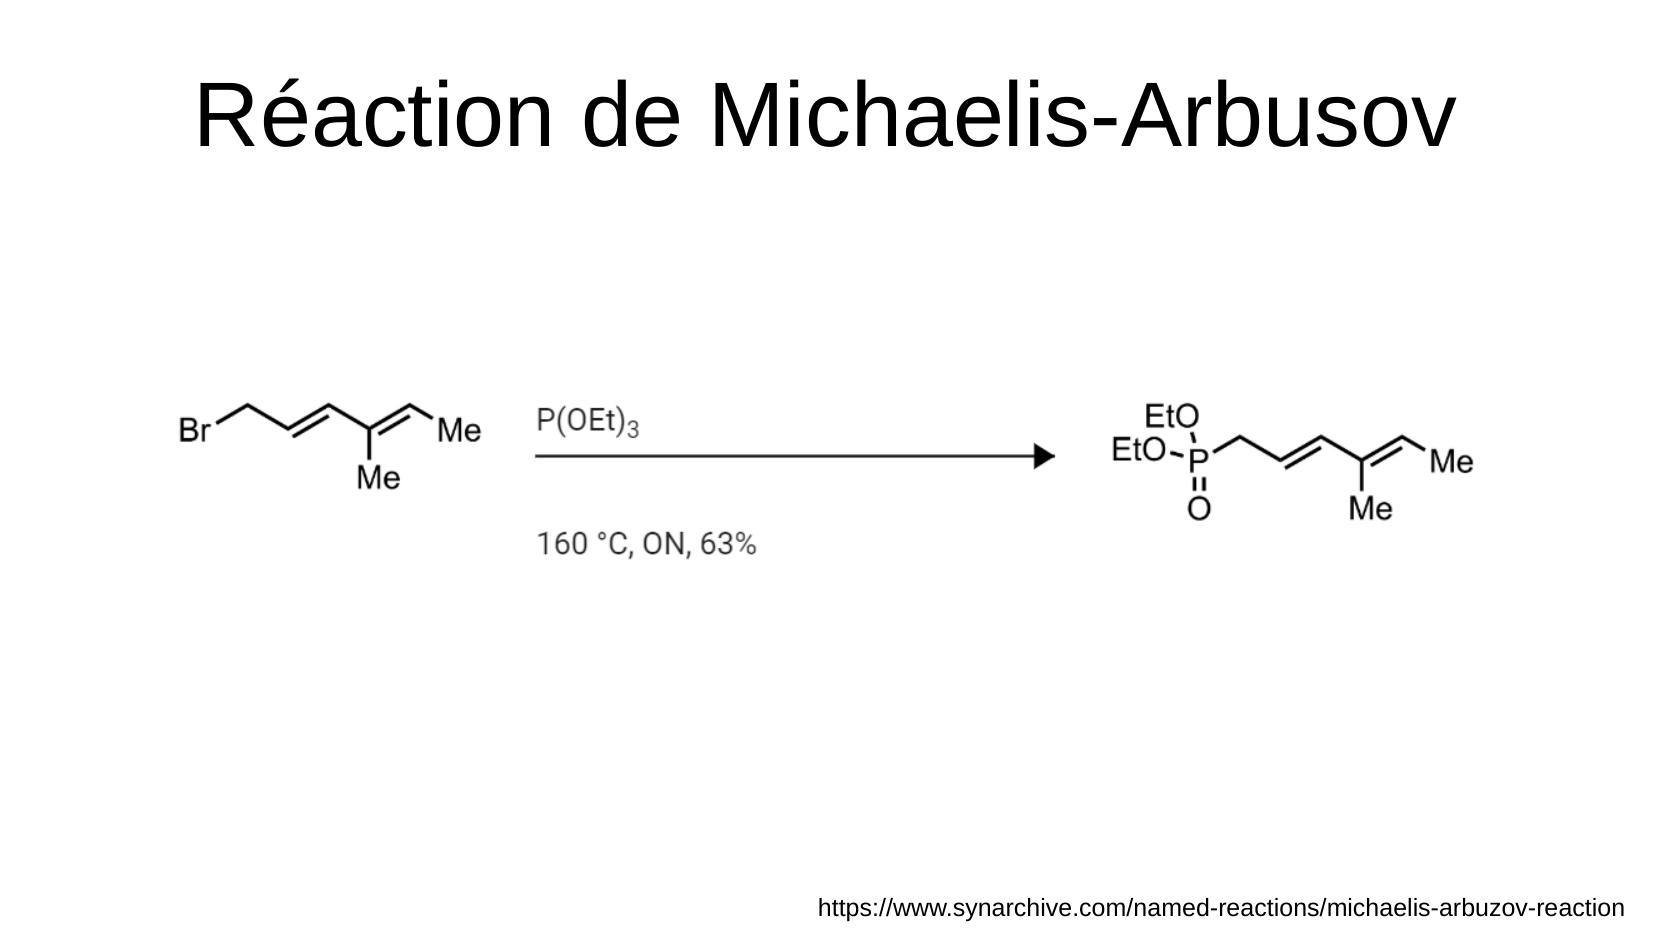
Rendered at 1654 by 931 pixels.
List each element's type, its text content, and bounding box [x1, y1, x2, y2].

picture [130, 343, 1534, 593]
text_box https://www.synarchive.com/named-reactions/michaelis-arbuzov-reaction [803, 885, 1654, 931]
title Réaction de Michaelis-Arbusov [82, 37, 1571, 193]
